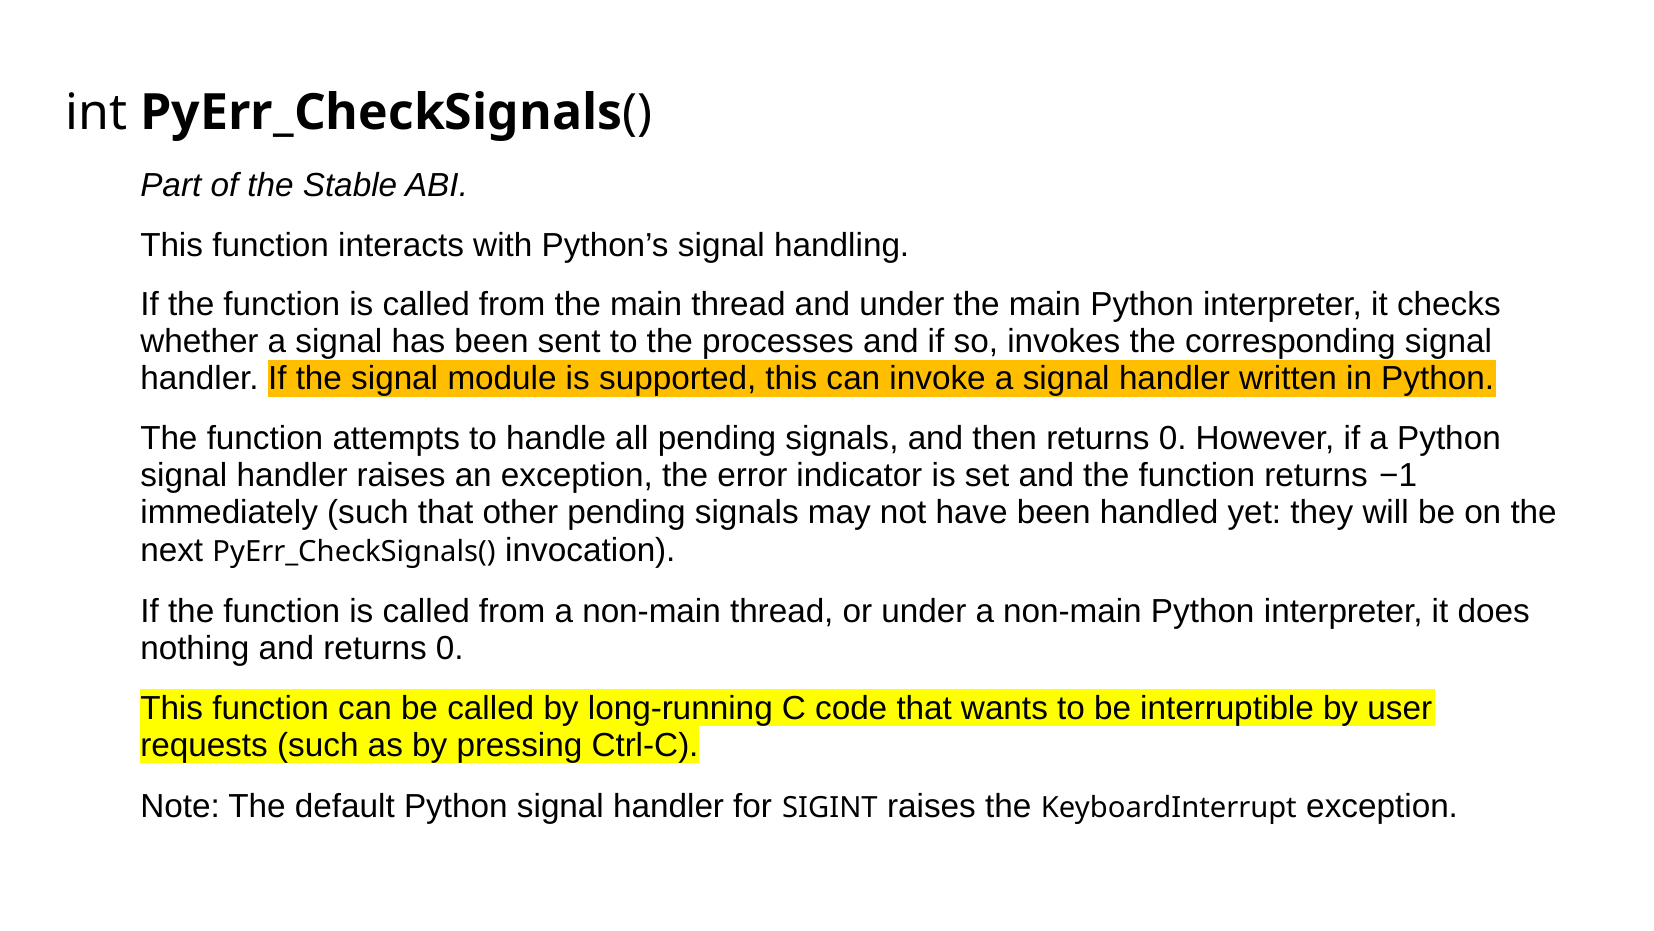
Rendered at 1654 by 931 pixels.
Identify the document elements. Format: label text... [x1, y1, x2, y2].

text_box int PyErr_CheckSignals() Part of the Stable ABI. This function interacts with Python’s signal handling. If the function is called from the main thread and under the main Python interpreter, it checks whether a signal has been sent to the processes and if so, invokes the corresponding signal handler. If the signal module is supported, this can invoke a signal handler written in Python. The function attempts to handle all pending signals, and then returns 0. However, if a Python signal handler raises an exception, the error indicator is set and the function returns −1 immediately (such that other pending signals may not have been handled yet: they will be on the next PyErr_CheckSignals() invocation). If the function is called from a non-main thread, or under a non-main Python interpreter, it does nothing and returns 0. This function can be called by long-running C code that wants to be interruptible by user requests (such as by pressing Ctrl-C). Note: The default Python signal handler for SIGINT raises the KeyboardInterrupt exception. [50, 68, 1576, 844]
